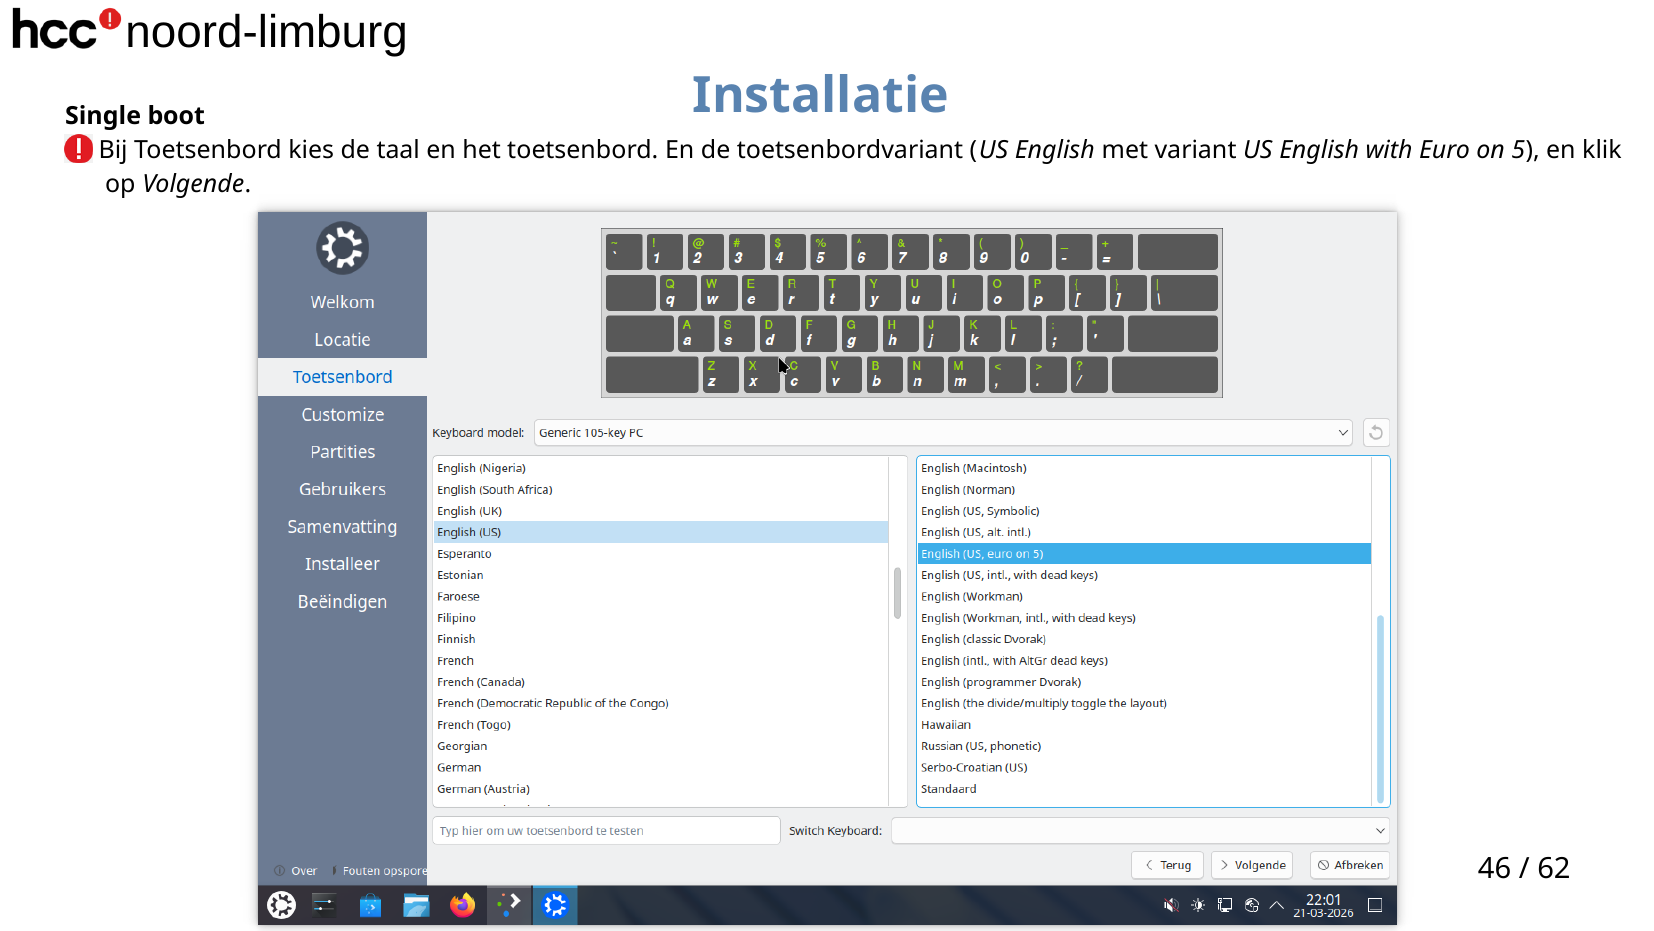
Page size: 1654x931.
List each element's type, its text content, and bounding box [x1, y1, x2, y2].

subtitle Single boot Bij Toetsenbord kies de taal en het toetsenbord. En de toetsenbordvariant (US English met variant US English with Euro on 5), en klik op Volgende. [64, 97, 1654, 200]
picture [240, 194, 1414, 931]
picture [11, 6, 122, 50]
title Installatie [118, 59, 1524, 128]
